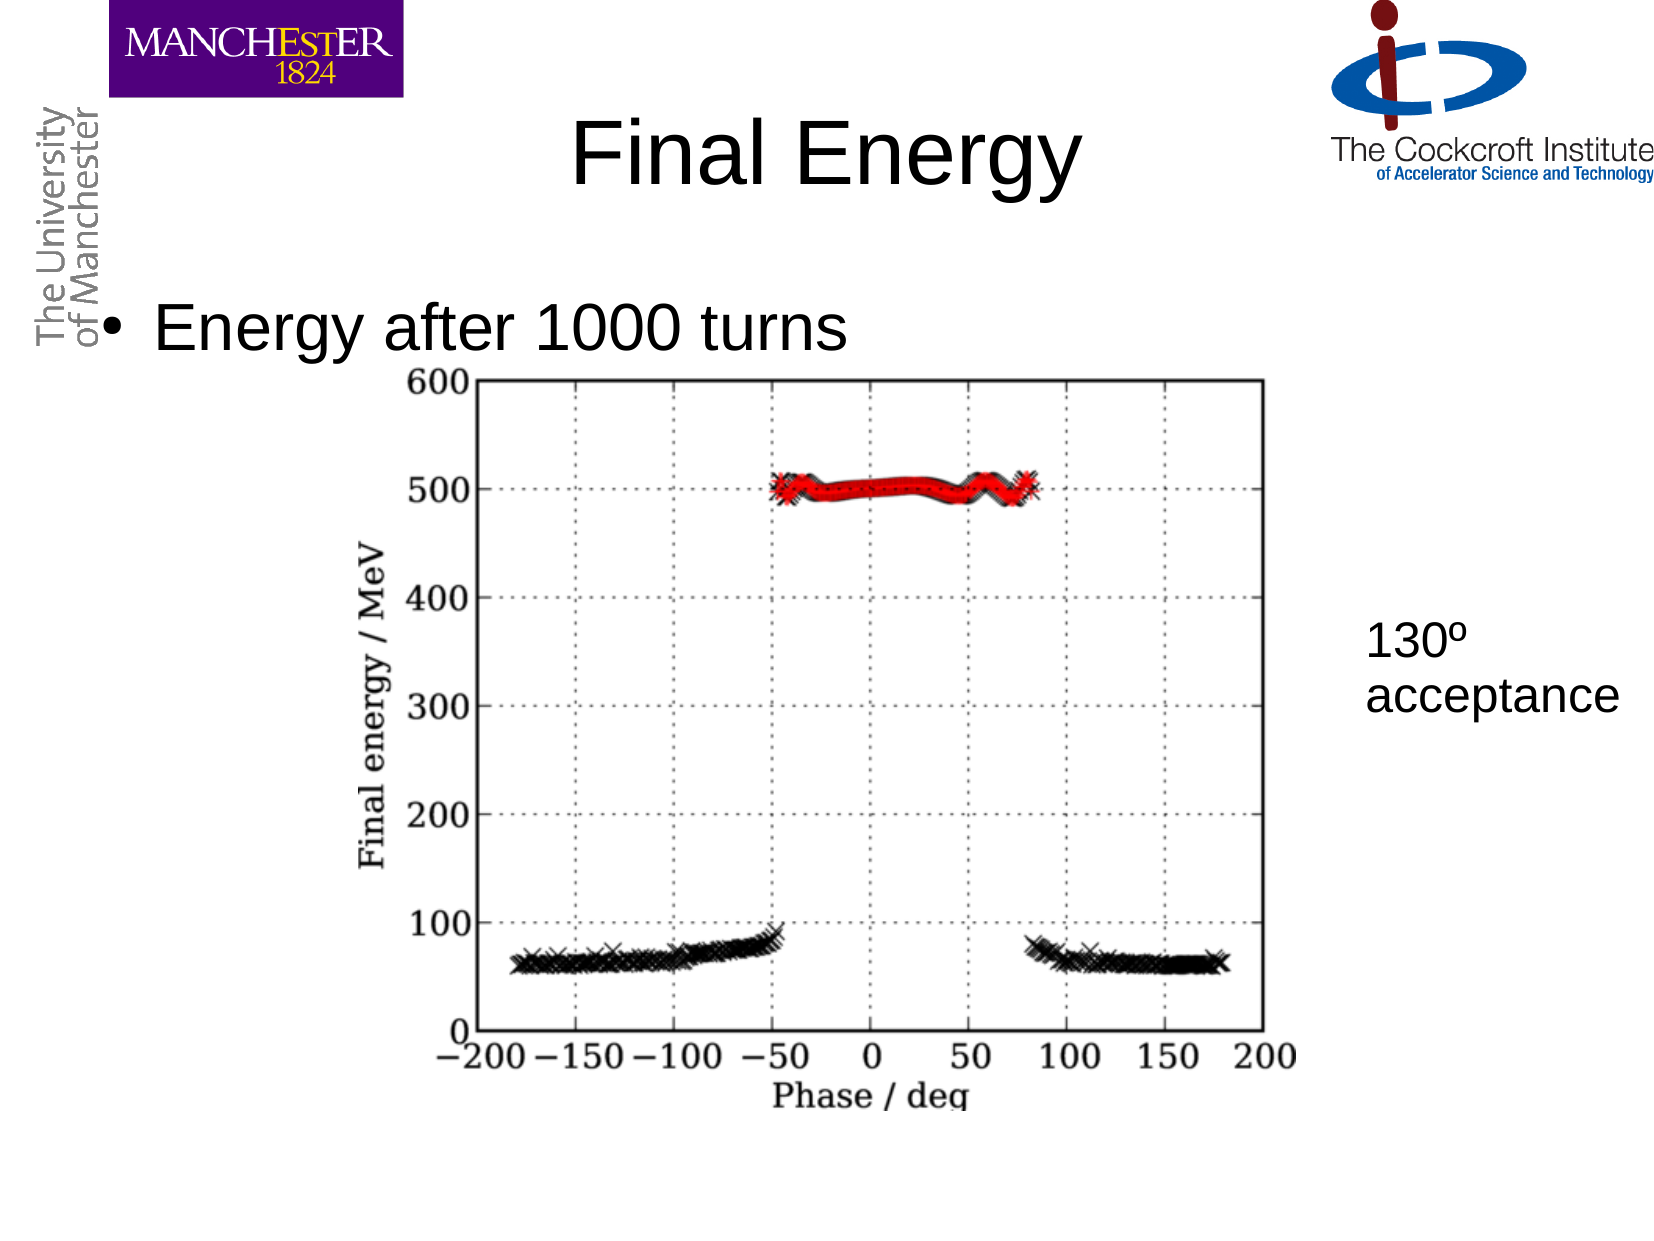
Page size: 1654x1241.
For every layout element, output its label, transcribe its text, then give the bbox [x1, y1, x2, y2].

text_box 130º acceptance [1350, 604, 1636, 744]
list Energy after 1000 turns [82, 290, 1571, 1109]
picture [0, 0, 404, 347]
picture [1331, 0, 1654, 183]
title Final Energy [82, 49, 1571, 257]
picture [358, 366, 1296, 1111]
